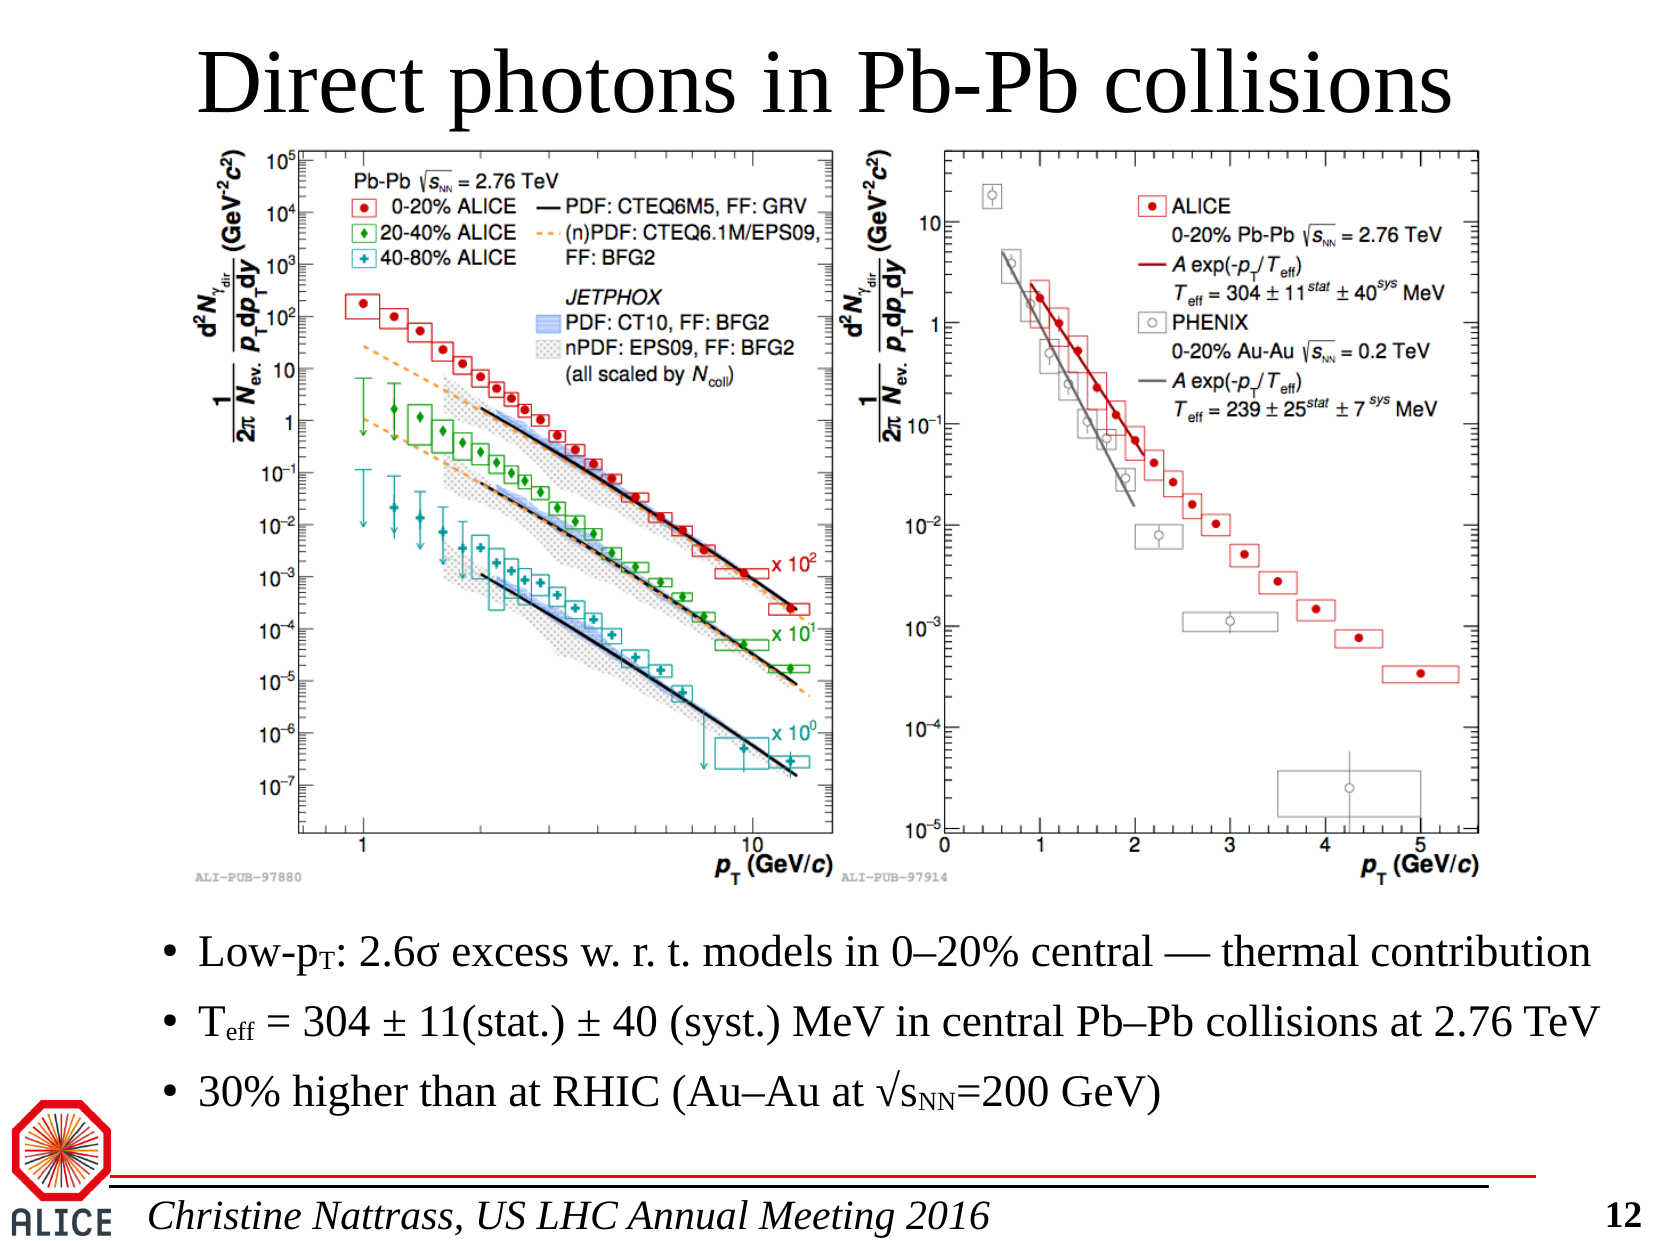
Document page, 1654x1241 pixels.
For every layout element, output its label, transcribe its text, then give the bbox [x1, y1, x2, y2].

picture [11, 1100, 111, 1236]
picture [192, 144, 1485, 886]
title Direct photons in Pb-Pb collisions [82, 30, 1571, 134]
list Low-pT: 2.6σ excess w. r. t. models in 0–20% central — thermal contribution Teff = 304 ± 11(stat.) ± 40 (syst.) MeV in central Pb–Pb collisions at 2.76 TeV 30% higher than at RHIC (Au–Au at √sNN=200 GeV) [149, 926, 1606, 1216]
